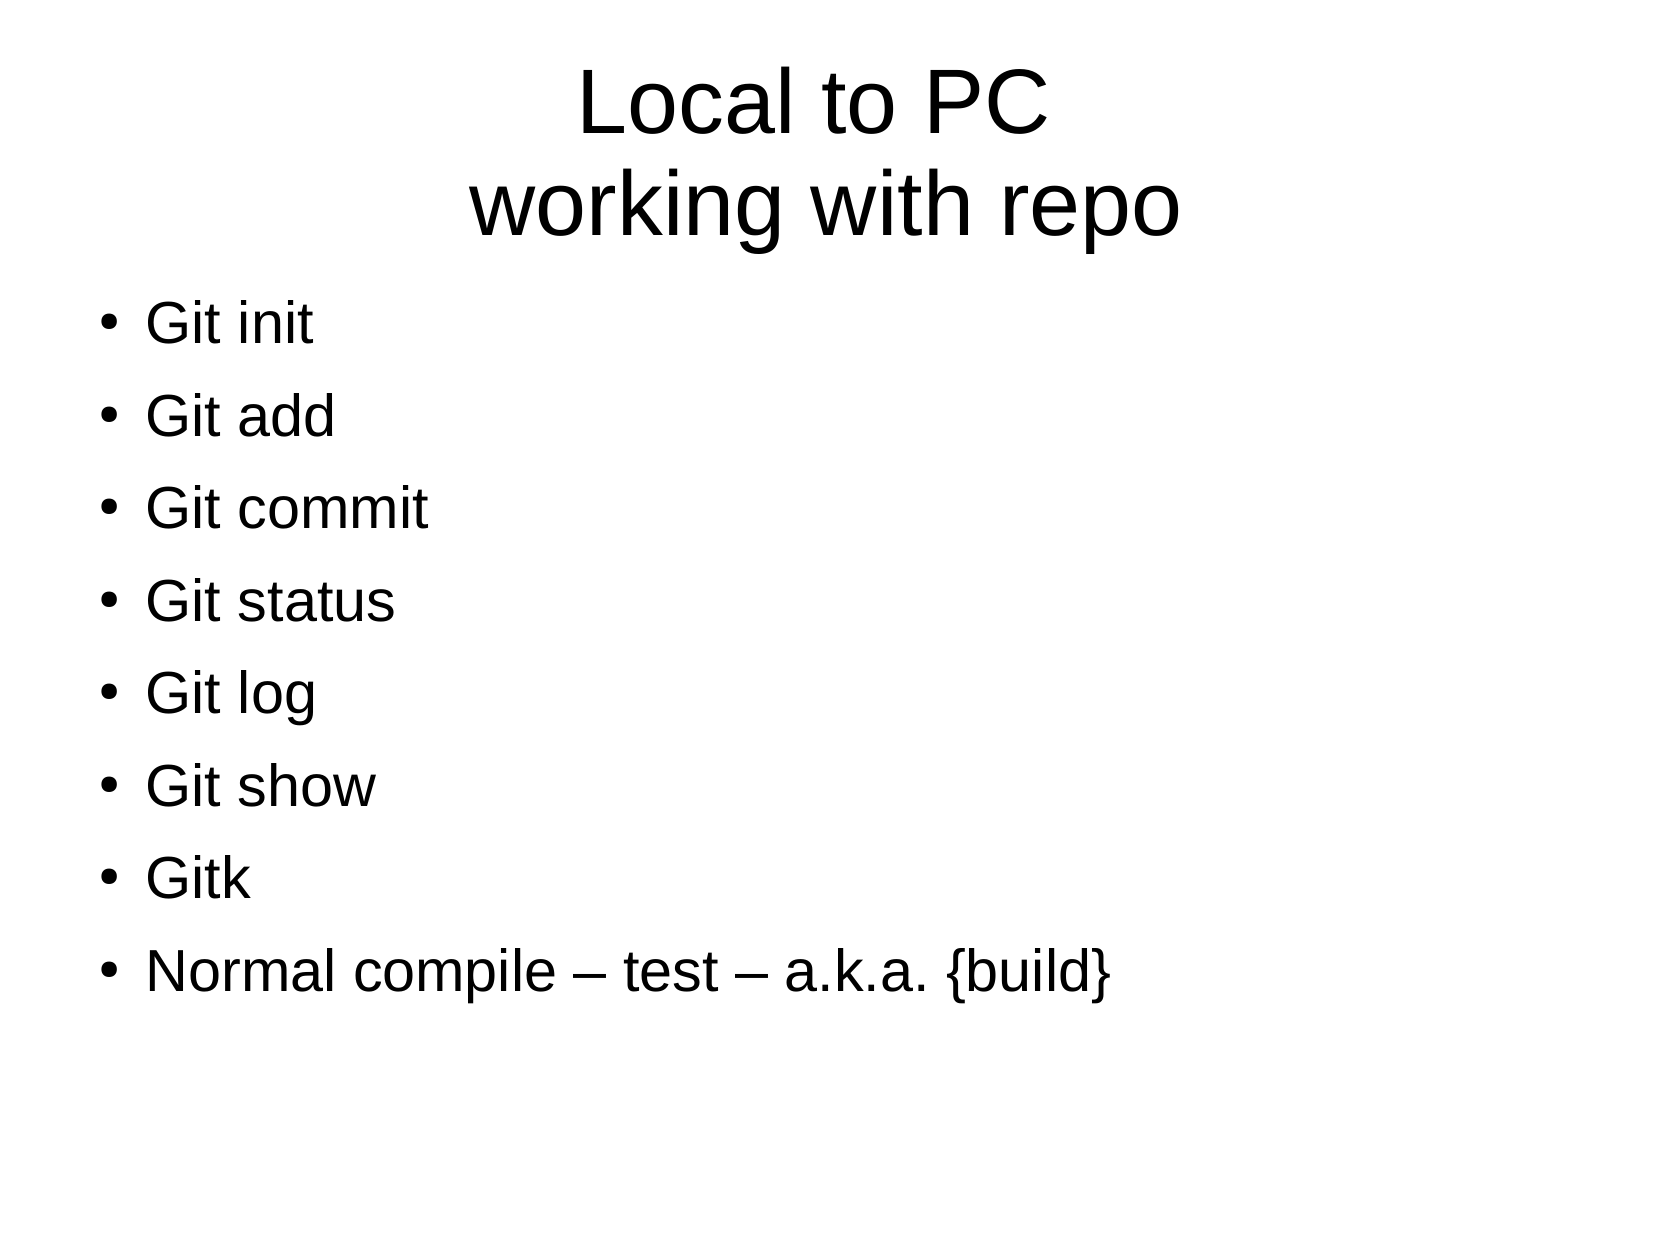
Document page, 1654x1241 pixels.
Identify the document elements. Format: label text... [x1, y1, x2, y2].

title Local to PC working with repo [82, 49, 1571, 257]
list Git init Git add Git commit Git status Git log Git show Gitk Normal compile – test – a.k.a. {build} [82, 290, 1571, 1010]
